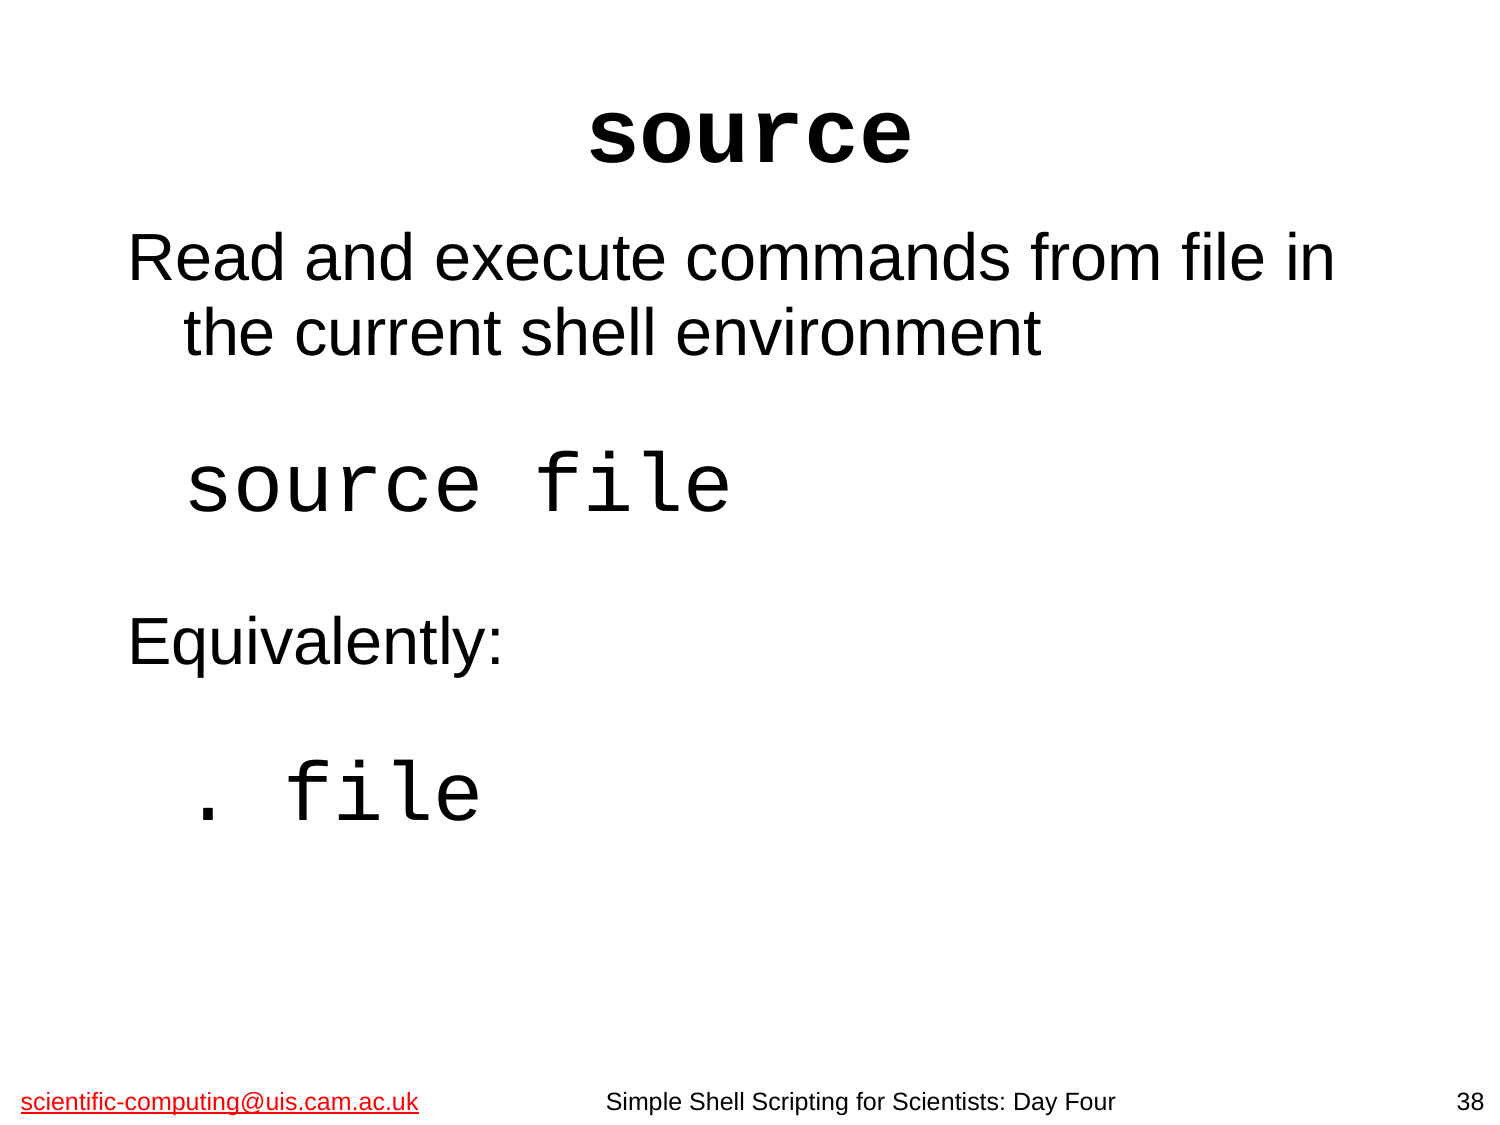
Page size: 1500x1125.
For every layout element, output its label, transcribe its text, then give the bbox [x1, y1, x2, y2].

title source [112, 77, 1388, 198]
list Read and execute commands from file in the current shell environment source file Equivalently: . file [112, 212, 1388, 1051]
